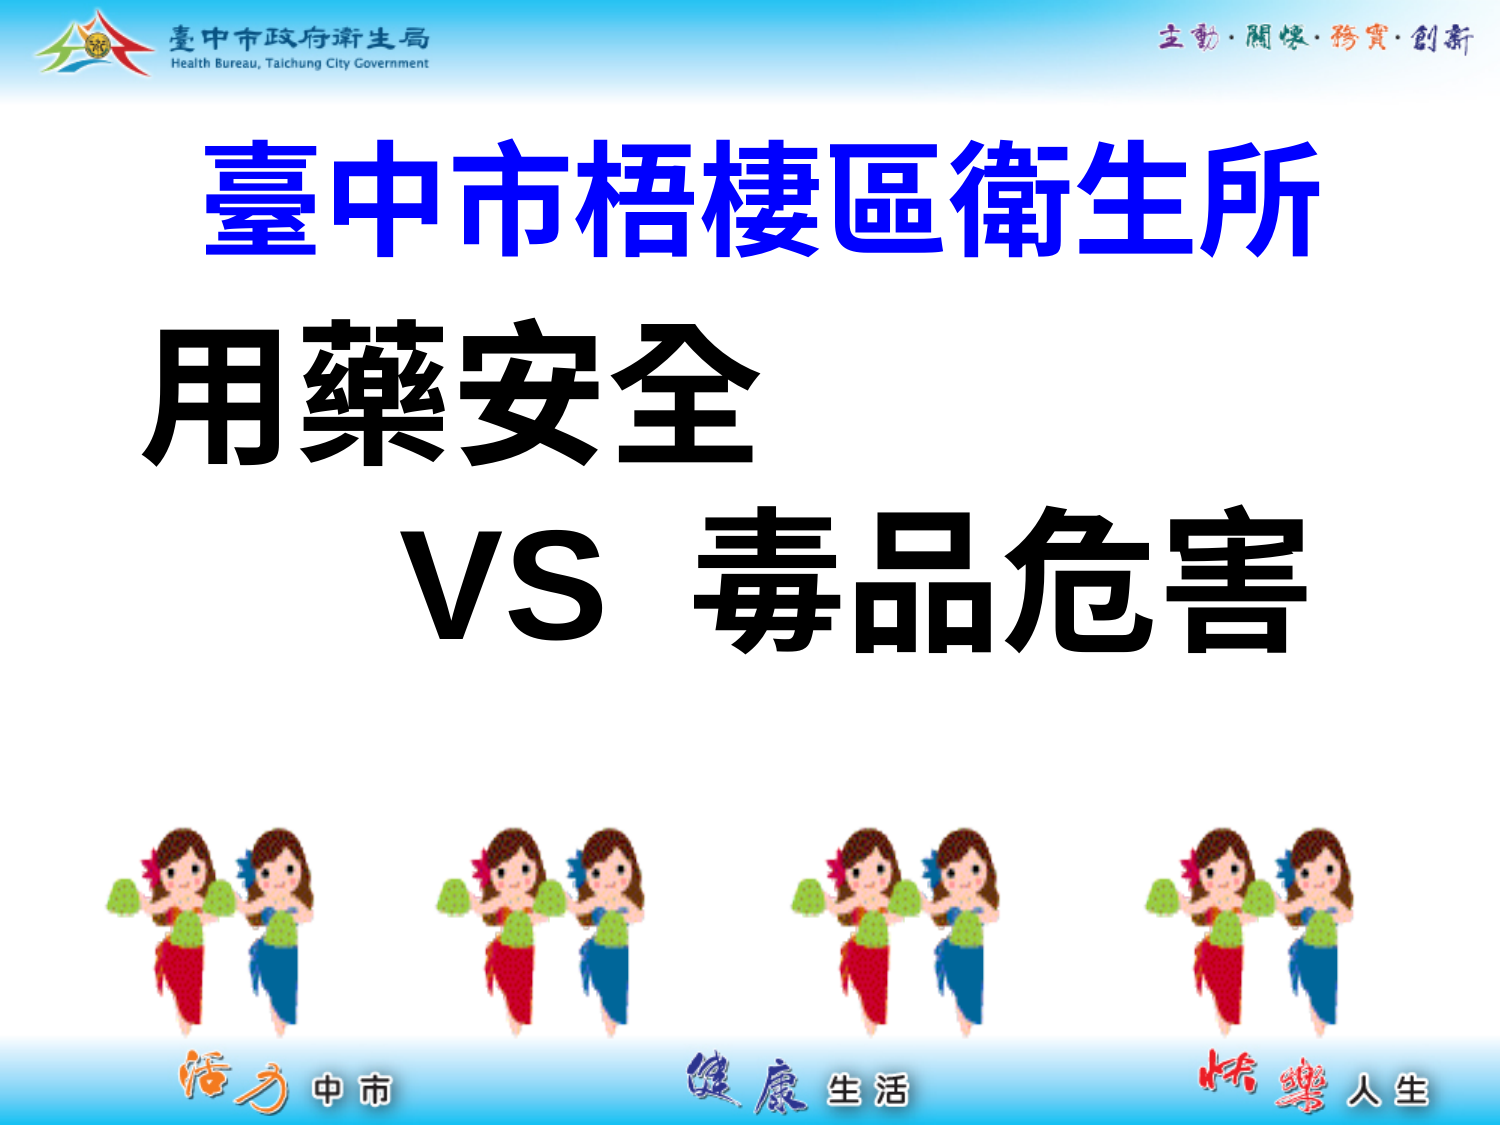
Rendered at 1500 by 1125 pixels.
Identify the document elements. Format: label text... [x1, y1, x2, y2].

picture [430, 822, 715, 1042]
text_box 用藥安全 VS 毒品危害 [123, 288, 1293, 679]
picture [100, 822, 384, 1042]
picture [1139, 822, 1424, 1042]
text_box 臺中市梧棲區衛生所 [183, 113, 1339, 279]
picture [785, 822, 1070, 1042]
